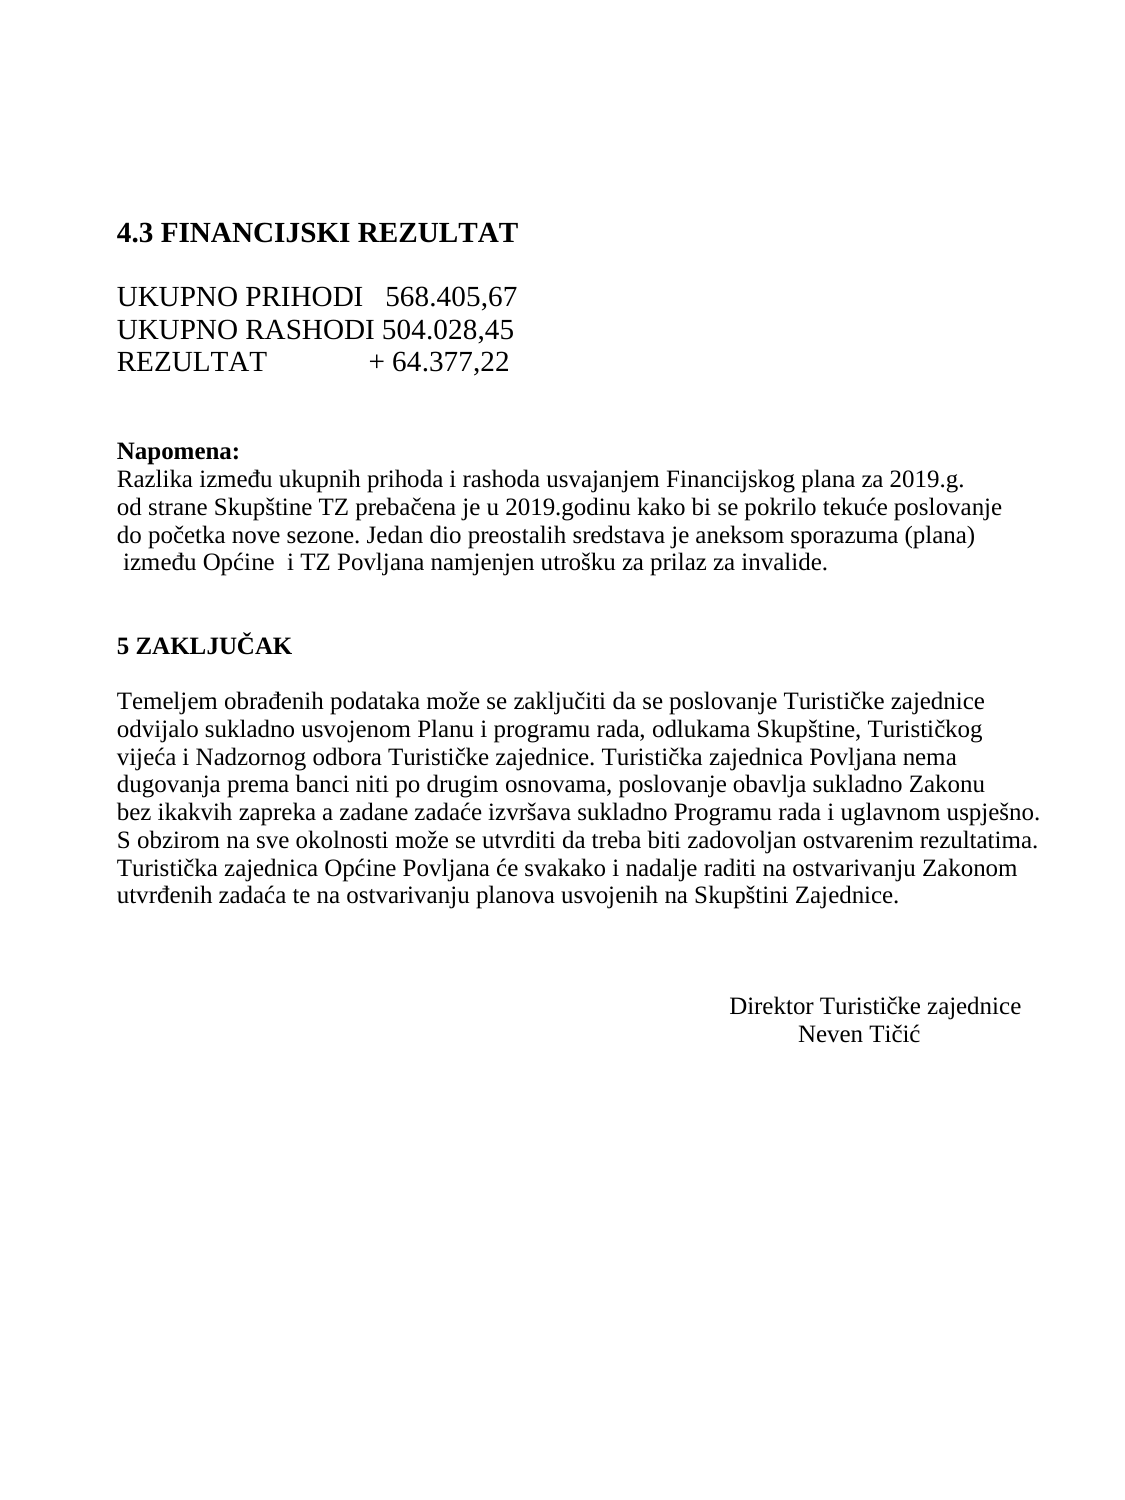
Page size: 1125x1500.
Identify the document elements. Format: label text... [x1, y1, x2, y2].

text_box 4.3 FINANCIJSKI REZULTAT UKUPNO PRIHODI 568.405,67 UKUPNO RASHODI 504.028,45 REZULTAT + 64.377,22 Napomena: Razlika između ukupnih prihoda i rashoda usvajanjem Financijskog plana za 2019.g. od strane Skupštine TZ prebačena je u 2019.godinu kako bi se pokrilo tekuće poslovanje do početka nove sezone. Jedan dio preostalih sredstava je aneksom sporazuma (plana) između Općine i TZ Povljana namjenjen utrošku za prilaz za invalide. 5 ZAKLJUČAK Temeljem obrađenih podataka može se zaključiti da se poslovanje Turističke zajednice odvijalo sukladno usvojenom Planu i programu rada, odlukama Skupštine, Turističkog vijeća i Nadzornog odbora Turističke zajednice. Turistička zajednica Povljana nema dugovanja prema banci niti po drugim osnovama, poslovanje obavlja sukladno Zakonu bez ikakvih zapreka a zadane zadaće izvršava sukladno Programu rada i uglavnom uspješno. S obzirom na sve okolnosti može se utvrditi da treba biti zadovoljan ostvarenim rezultatima. Turistička zajednica Općine Povljana će svakako i nadalje raditi na ostvarivanju Zakonom utvrđenih zadaća te na ostvarivanju planova usvojenih na Skupštini Zajednice. Direktor Turističke zajednice Neven Tičić [102, 180, 1057, 1084]
